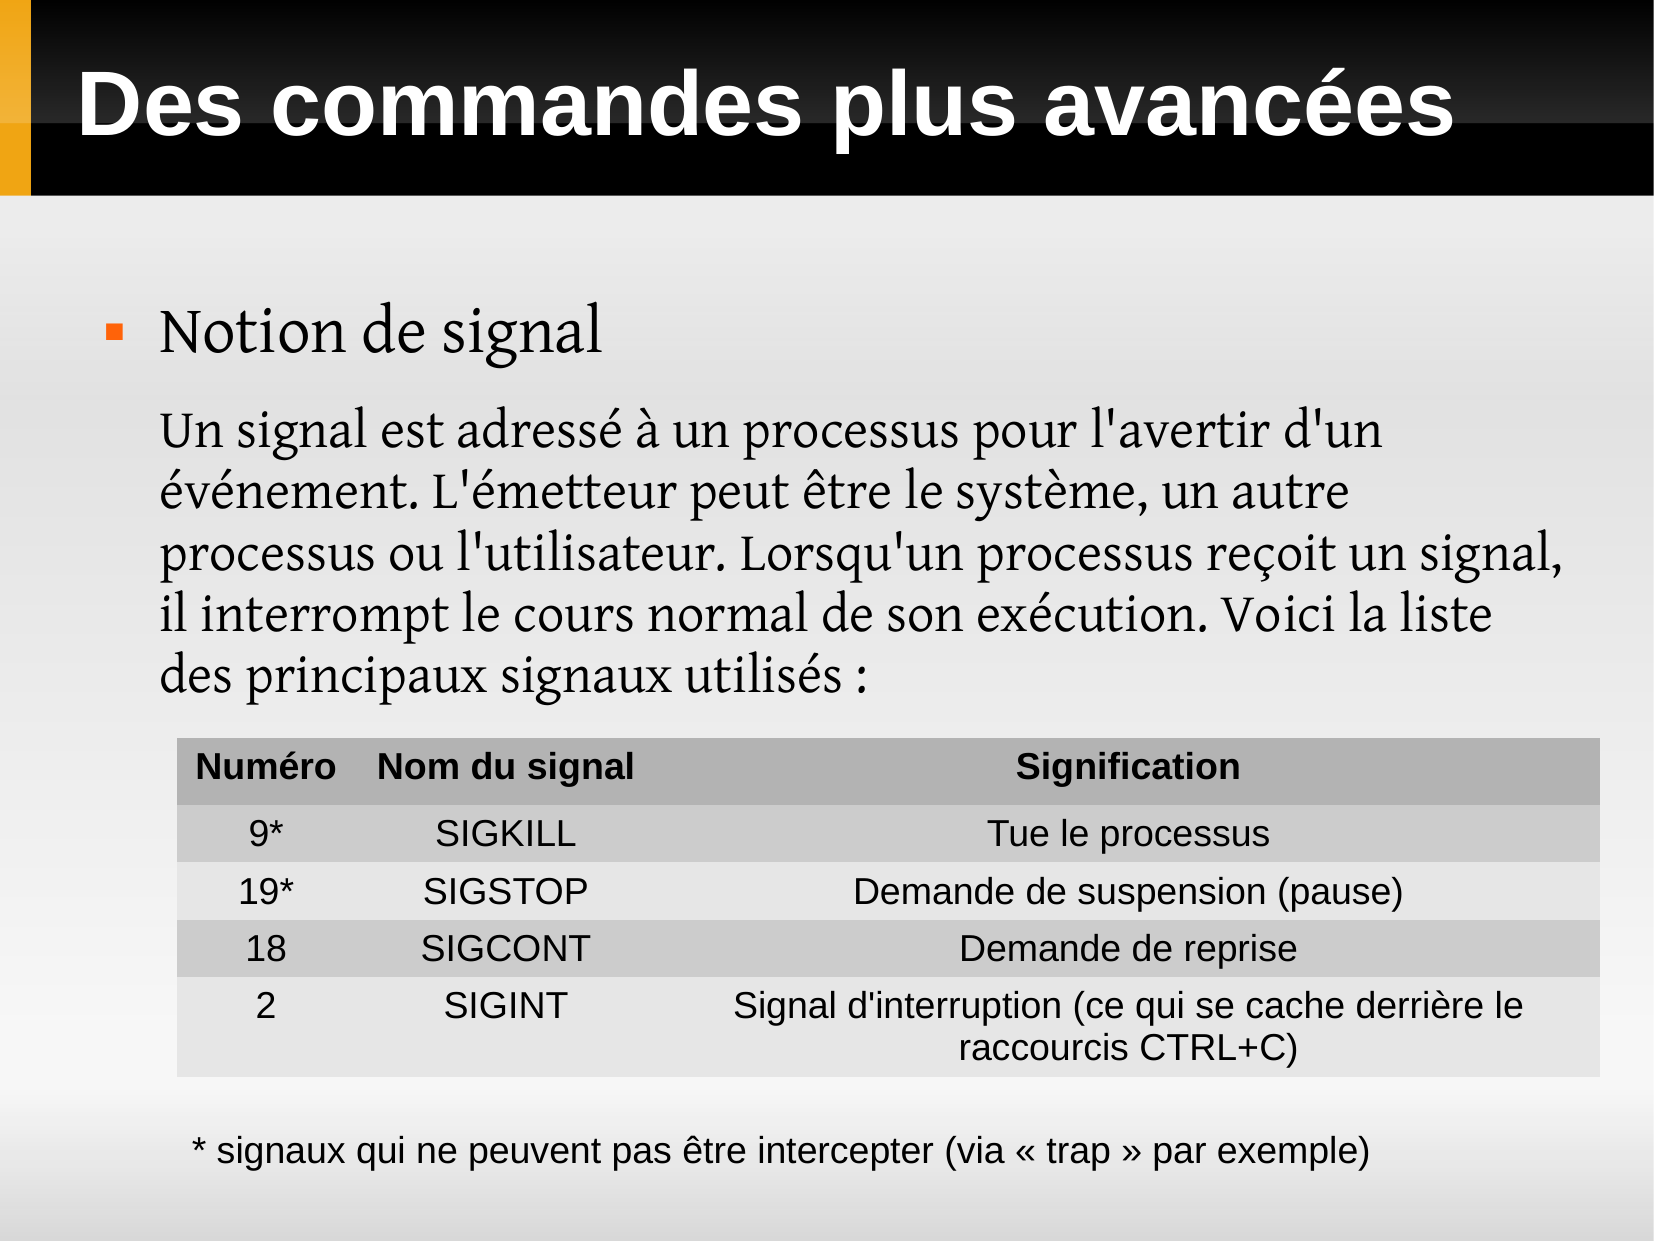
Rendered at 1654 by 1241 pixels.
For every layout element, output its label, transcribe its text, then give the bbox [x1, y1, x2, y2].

title Des commandes plus avancées [76, 0, 1565, 208]
table_cell 2 [177, 977, 355, 1077]
table_cell SIGINT [355, 977, 657, 1077]
table_cell Demande de reprise [657, 920, 1600, 977]
table_cell 18 [177, 920, 355, 977]
table_cell 19* [177, 862, 355, 920]
table_cell SIGSTOP [355, 862, 657, 920]
table_cell Signal d'interruption (ce qui se cache derrière le raccourcis CTRL+C) [657, 977, 1600, 1077]
table_cell Tue le processus [657, 805, 1600, 862]
list Notion de signal Un signal est adressé à un processus pour l'avertir d'un événement. L'émetteur peut être le système, un autre processus ou l'utilisateur. Lorsqu'un processus reçoit un signal, il interrompt le cours normal de son exécution. Voici la liste des principaux signaux utilisés : [88, 295, 1577, 1114]
table_header Numéro [177, 738, 355, 805]
table_cell SIGKILL [355, 805, 657, 862]
table_header Nom du signal [355, 738, 657, 805]
text_box * signaux qui ne peuvent pas être intercepter (via « trap » par exemple) [177, 1122, 1595, 1179]
picture [0, 0, 1654, 1241]
table_cell 9* [177, 805, 355, 862]
table_header Signification [657, 738, 1600, 805]
table_cell SIGCONT [355, 920, 657, 977]
table_cell Demande de suspension (pause) [657, 862, 1600, 920]
